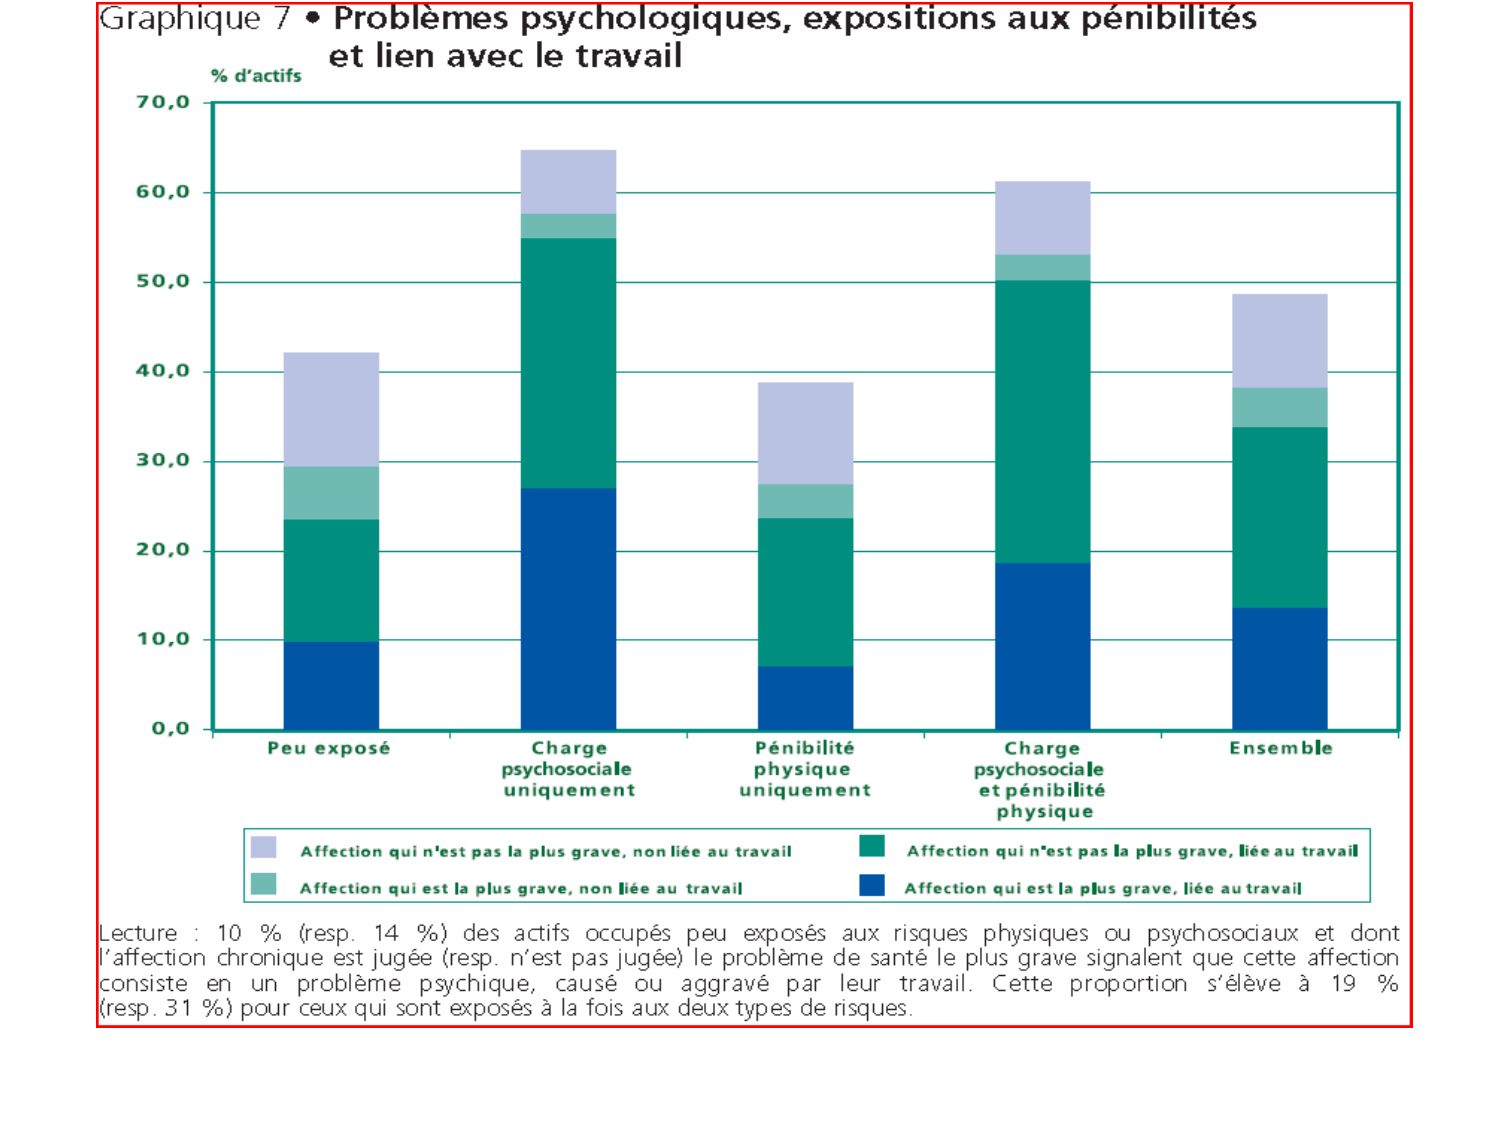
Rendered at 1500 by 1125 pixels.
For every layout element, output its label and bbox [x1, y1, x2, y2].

picture [96, 2, 1413, 1028]
